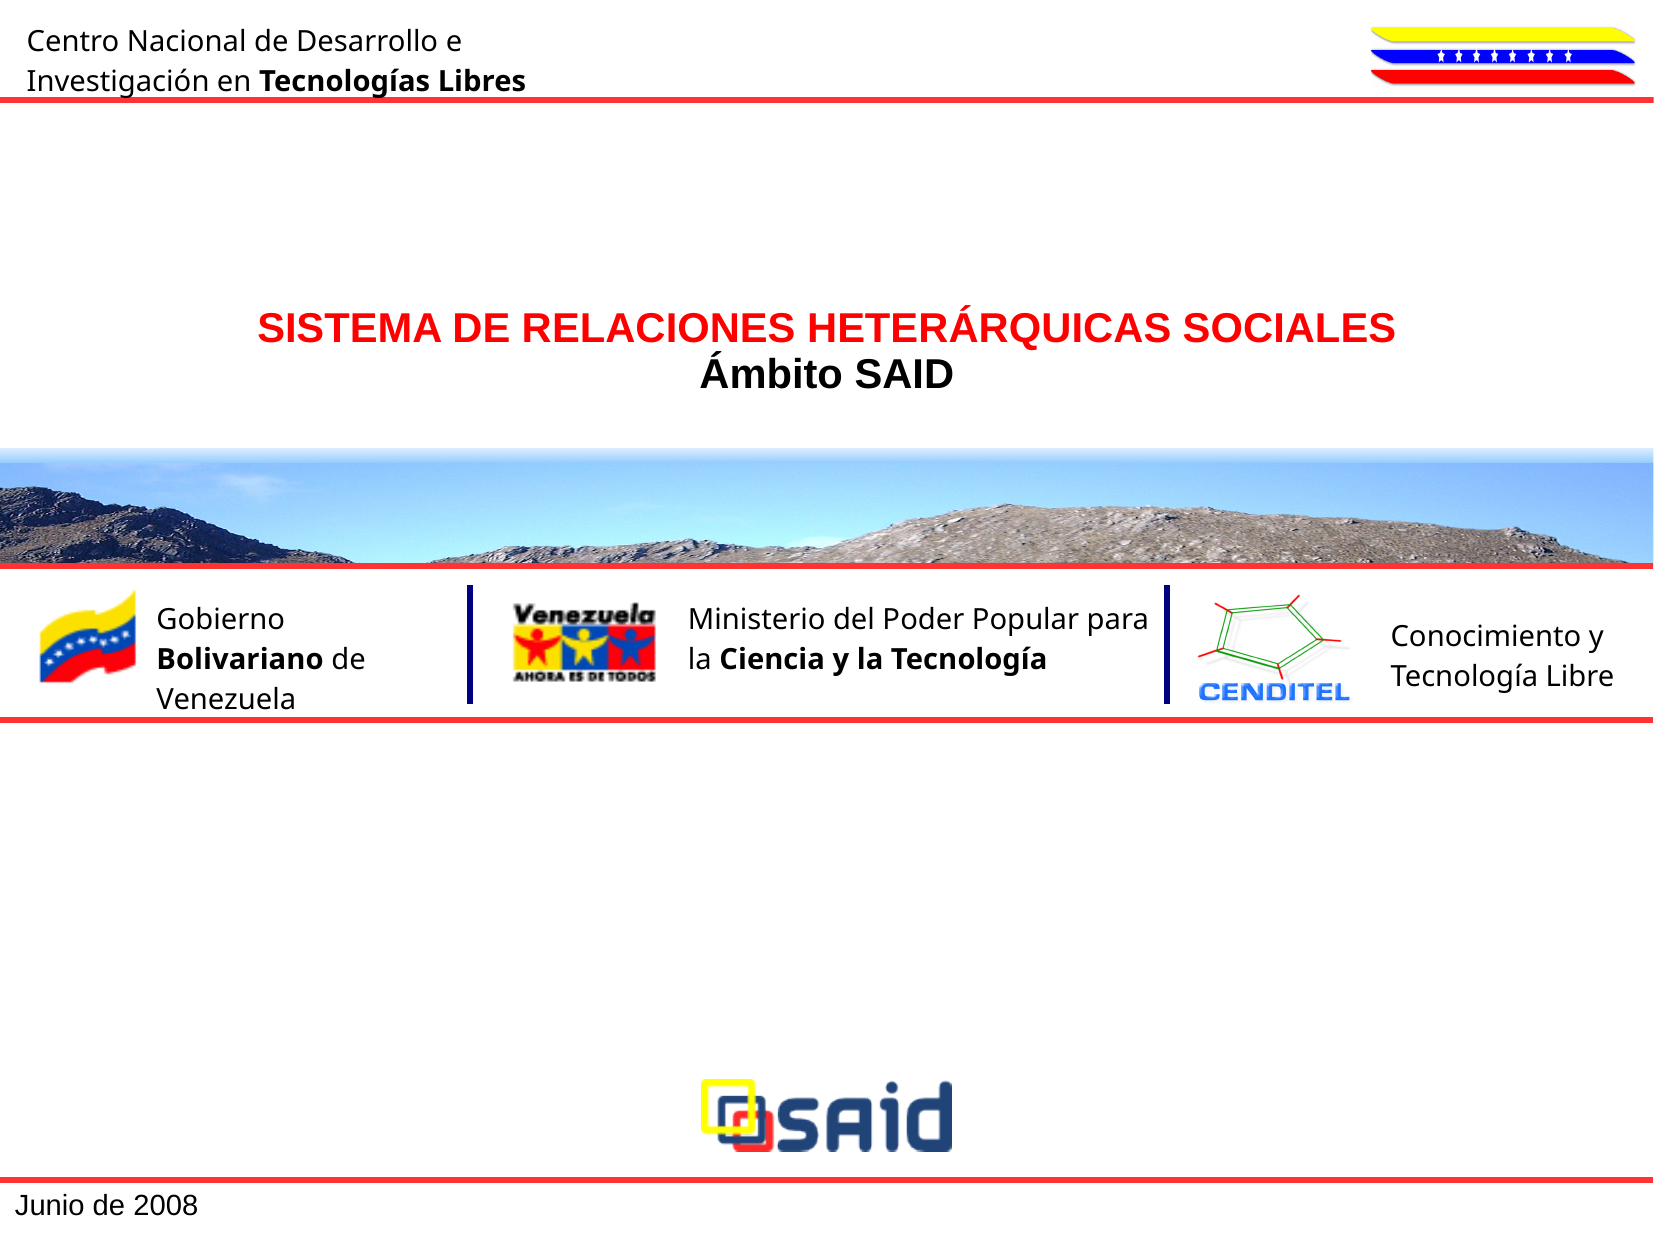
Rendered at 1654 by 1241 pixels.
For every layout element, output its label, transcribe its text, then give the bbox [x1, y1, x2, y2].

text_box Ministerio del Poder Popular para la Ciencia y la Tecnología [673, 591, 1182, 709]
picture [0, 448, 1654, 567]
text_box Conocimiento y Tecnología Libre [1375, 608, 1654, 692]
text_box Gobierno Bolivariano de Venezuela [141, 591, 473, 709]
text_box SISTEMA DE RELACIONES HETERÁRQUICAS SOCIALES Ámbito SAID [206, 297, 1447, 439]
picture [1370, 23, 1636, 88]
picture [29, 578, 148, 697]
picture [701, 1079, 952, 1152]
picture [502, 602, 668, 698]
picture [1192, 590, 1359, 709]
